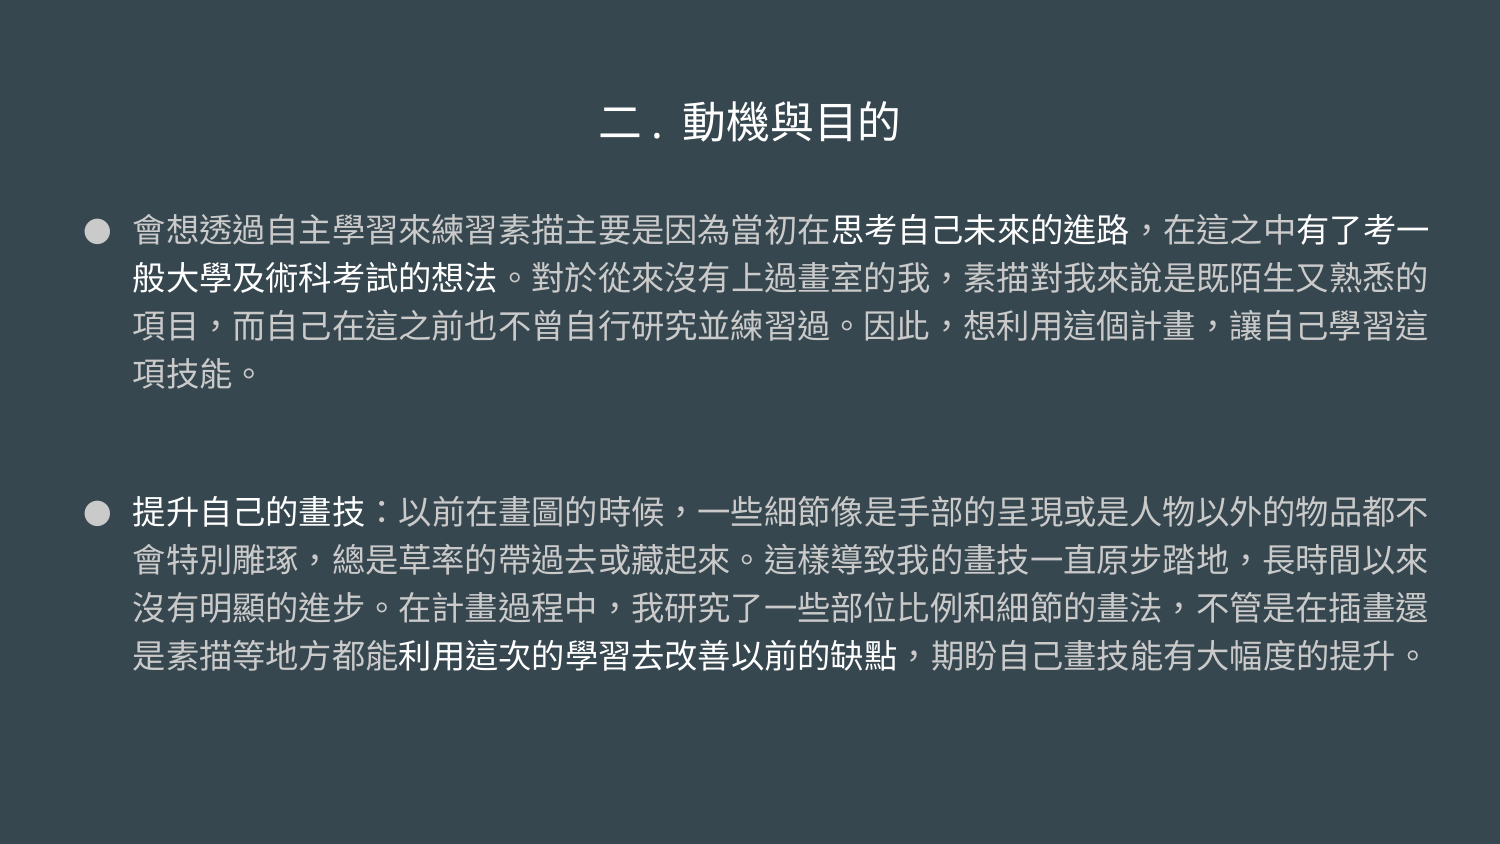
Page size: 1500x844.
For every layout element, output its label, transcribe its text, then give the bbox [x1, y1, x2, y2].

list 會想透過自主學習來練習素描主要是因為當初在思考自己未來的進路，在這之中有了考一般大學及術科考試的想法。對於從來沒有上過畫室的我，素描對我來說是既陌生又熟悉的項目，而自己在這之前也不曾自行研究並練習過。因此，想利用這個計畫，讓自己學習這項技能。 提升自己的畫技：以前在畫圖的時候，一些細節像是手部的呈現或是人物以外的物品都不會特別雕琢，總是草率的帶過去或藏起來。這樣導致我的畫技一直原步踏地，長時間以來沒有明顯的進步。在計畫過程中，我研究了一些部位比例和細節的畫法，不管是在插畫還是素描等地方都能利用這次的學習去改善以前的缺點，期盼自己畫技能有大幅度的提升。 [51, 189, 1449, 750]
title 二. 動機與目的 [51, 72, 1449, 167]
